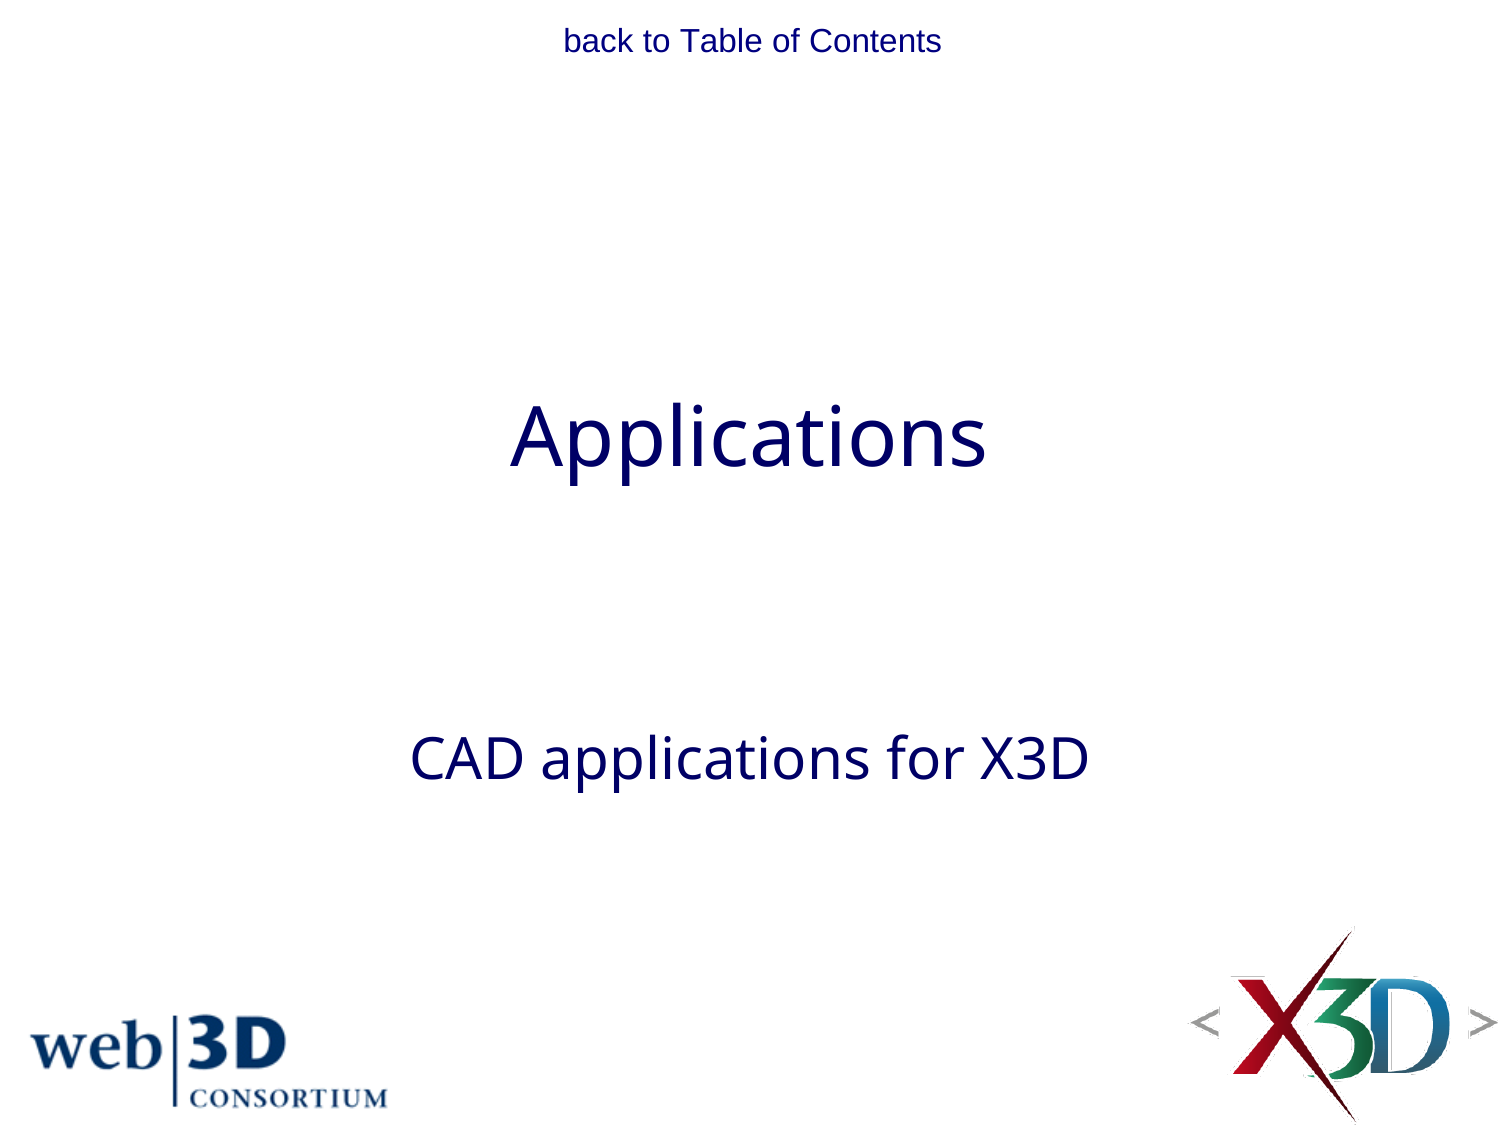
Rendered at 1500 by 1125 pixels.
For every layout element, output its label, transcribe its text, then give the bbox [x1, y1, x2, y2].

title Applications CAD applications for X3D [112, 393, 1388, 781]
text_box back to Table of Contents [548, 14, 958, 68]
picture [12, 998, 413, 1118]
picture [1187, 926, 1500, 1125]
